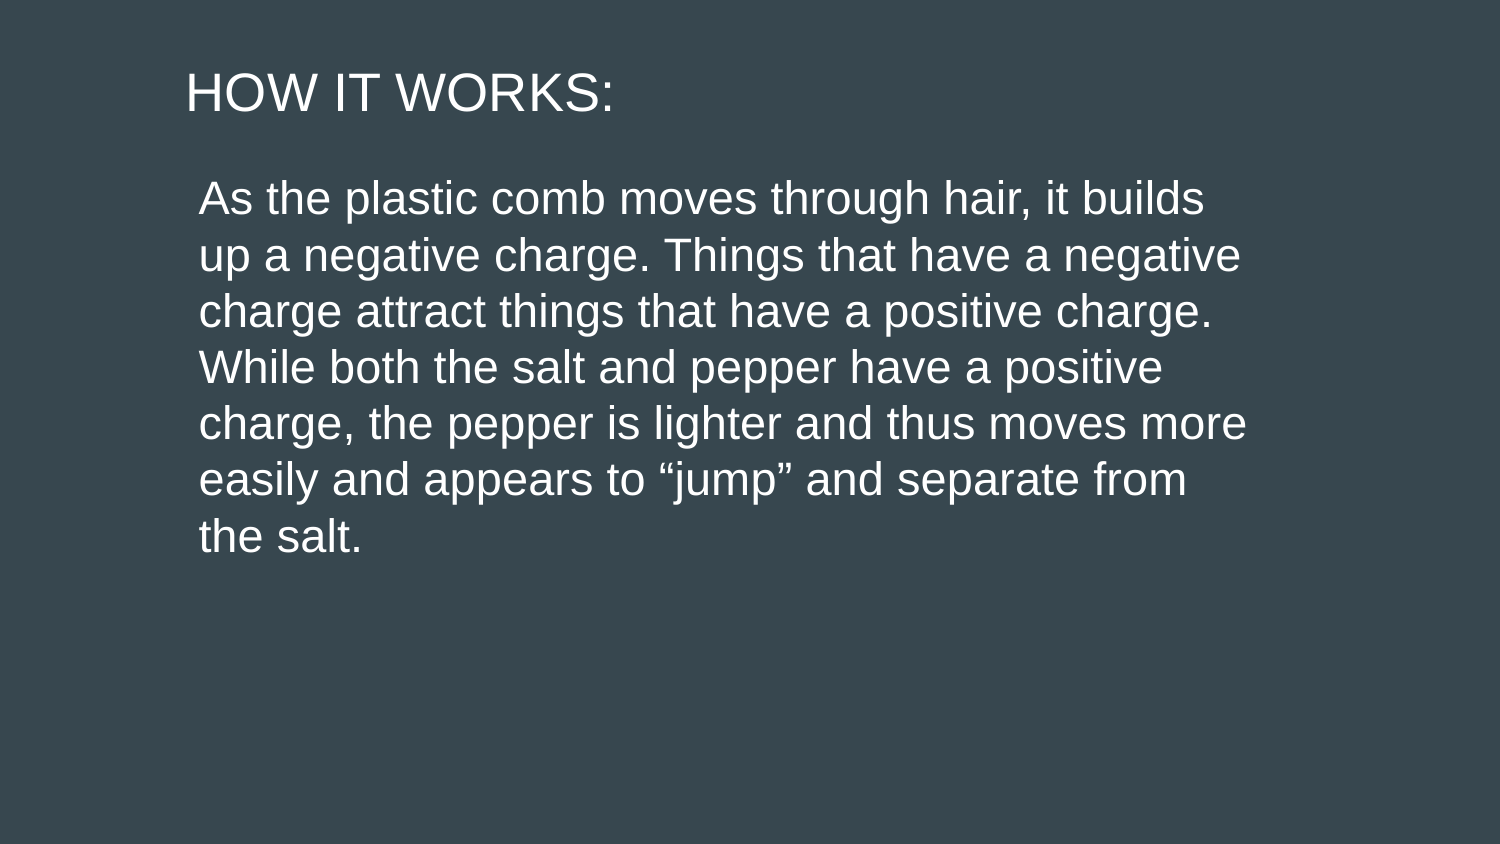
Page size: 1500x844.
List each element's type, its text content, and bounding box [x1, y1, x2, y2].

text_box HOW IT WORKS: [170, 41, 851, 153]
text_box As the plastic comb moves through hair, it builds up a negative charge. Things that have a negative charge attract things that have a positive charge. While both the salt and pepper have a positive charge, the pepper is lighter and thus moves more easily and appears to “jump” and separate from the salt. [183, 152, 1267, 577]
